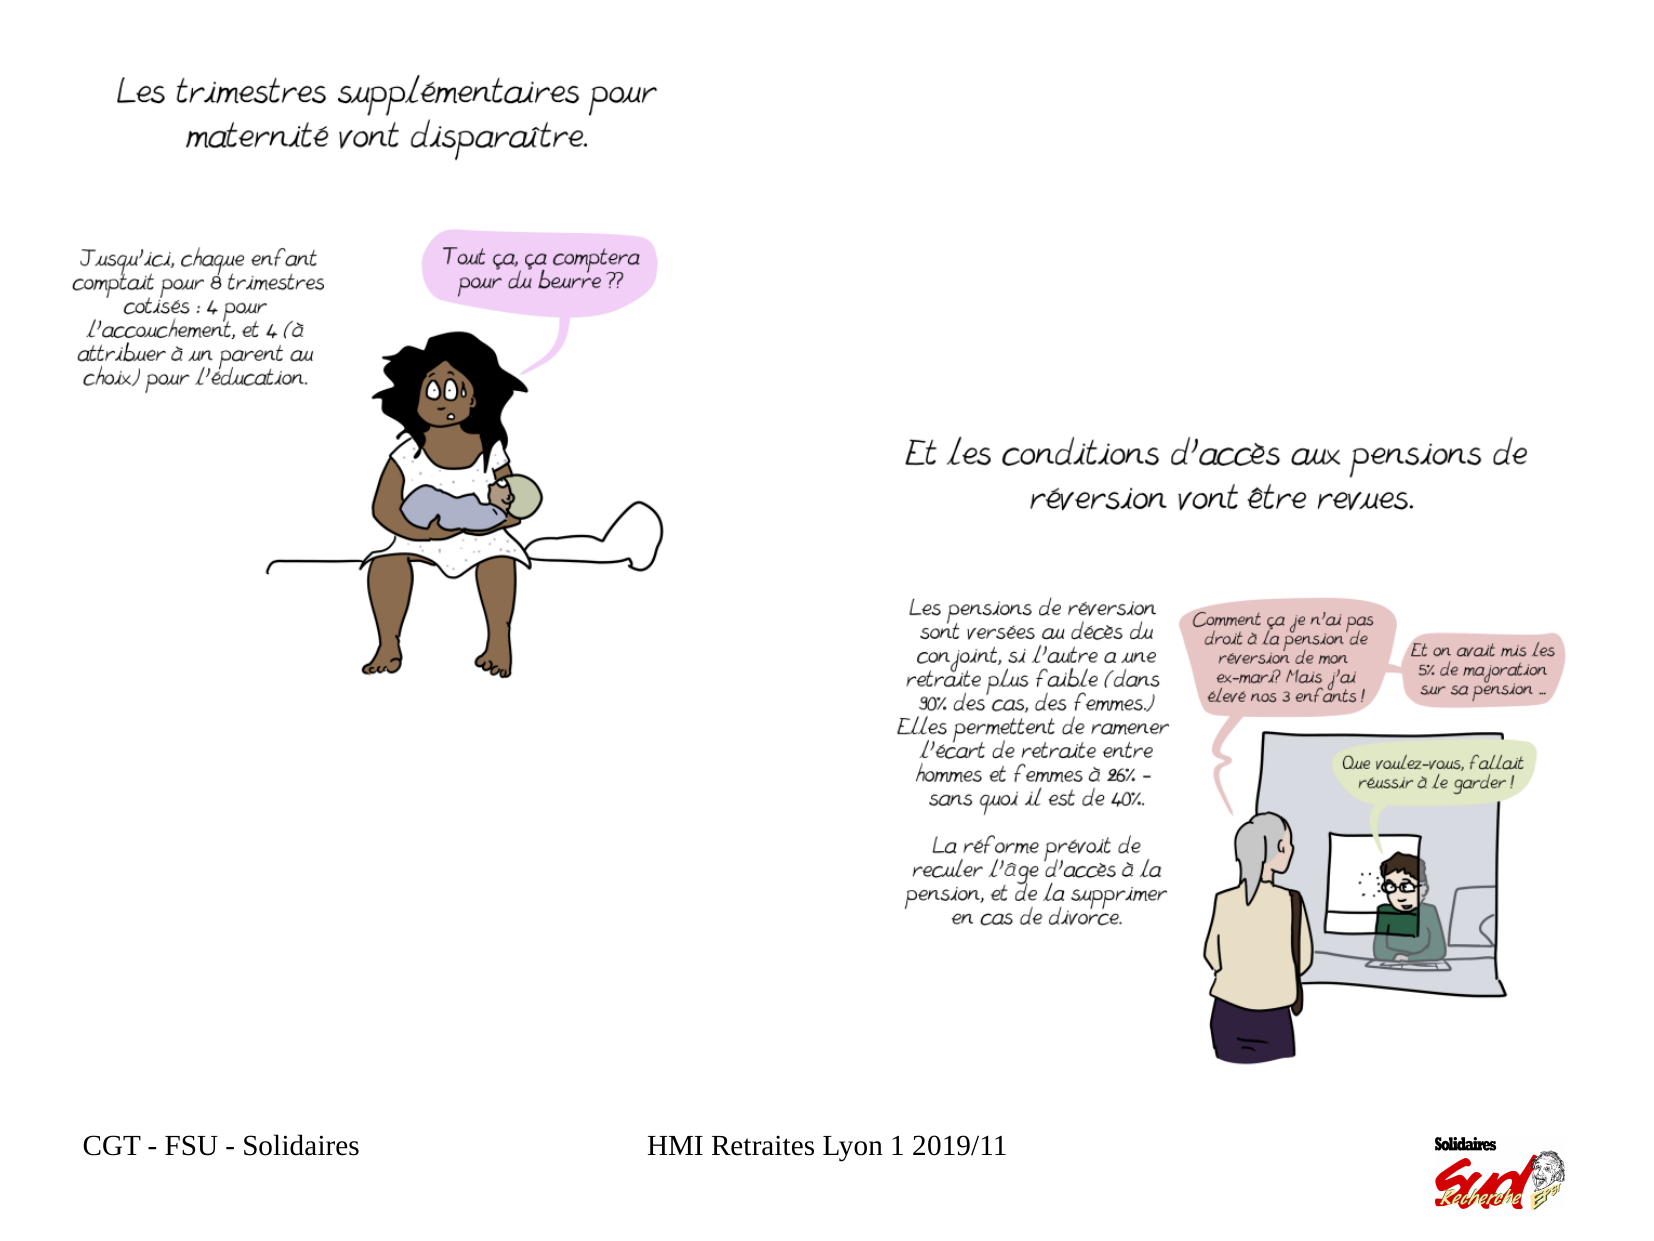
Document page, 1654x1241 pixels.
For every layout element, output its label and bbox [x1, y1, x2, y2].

picture [35, 35, 745, 745]
picture [1435, 1137, 1565, 1210]
picture [862, 389, 1571, 1099]
